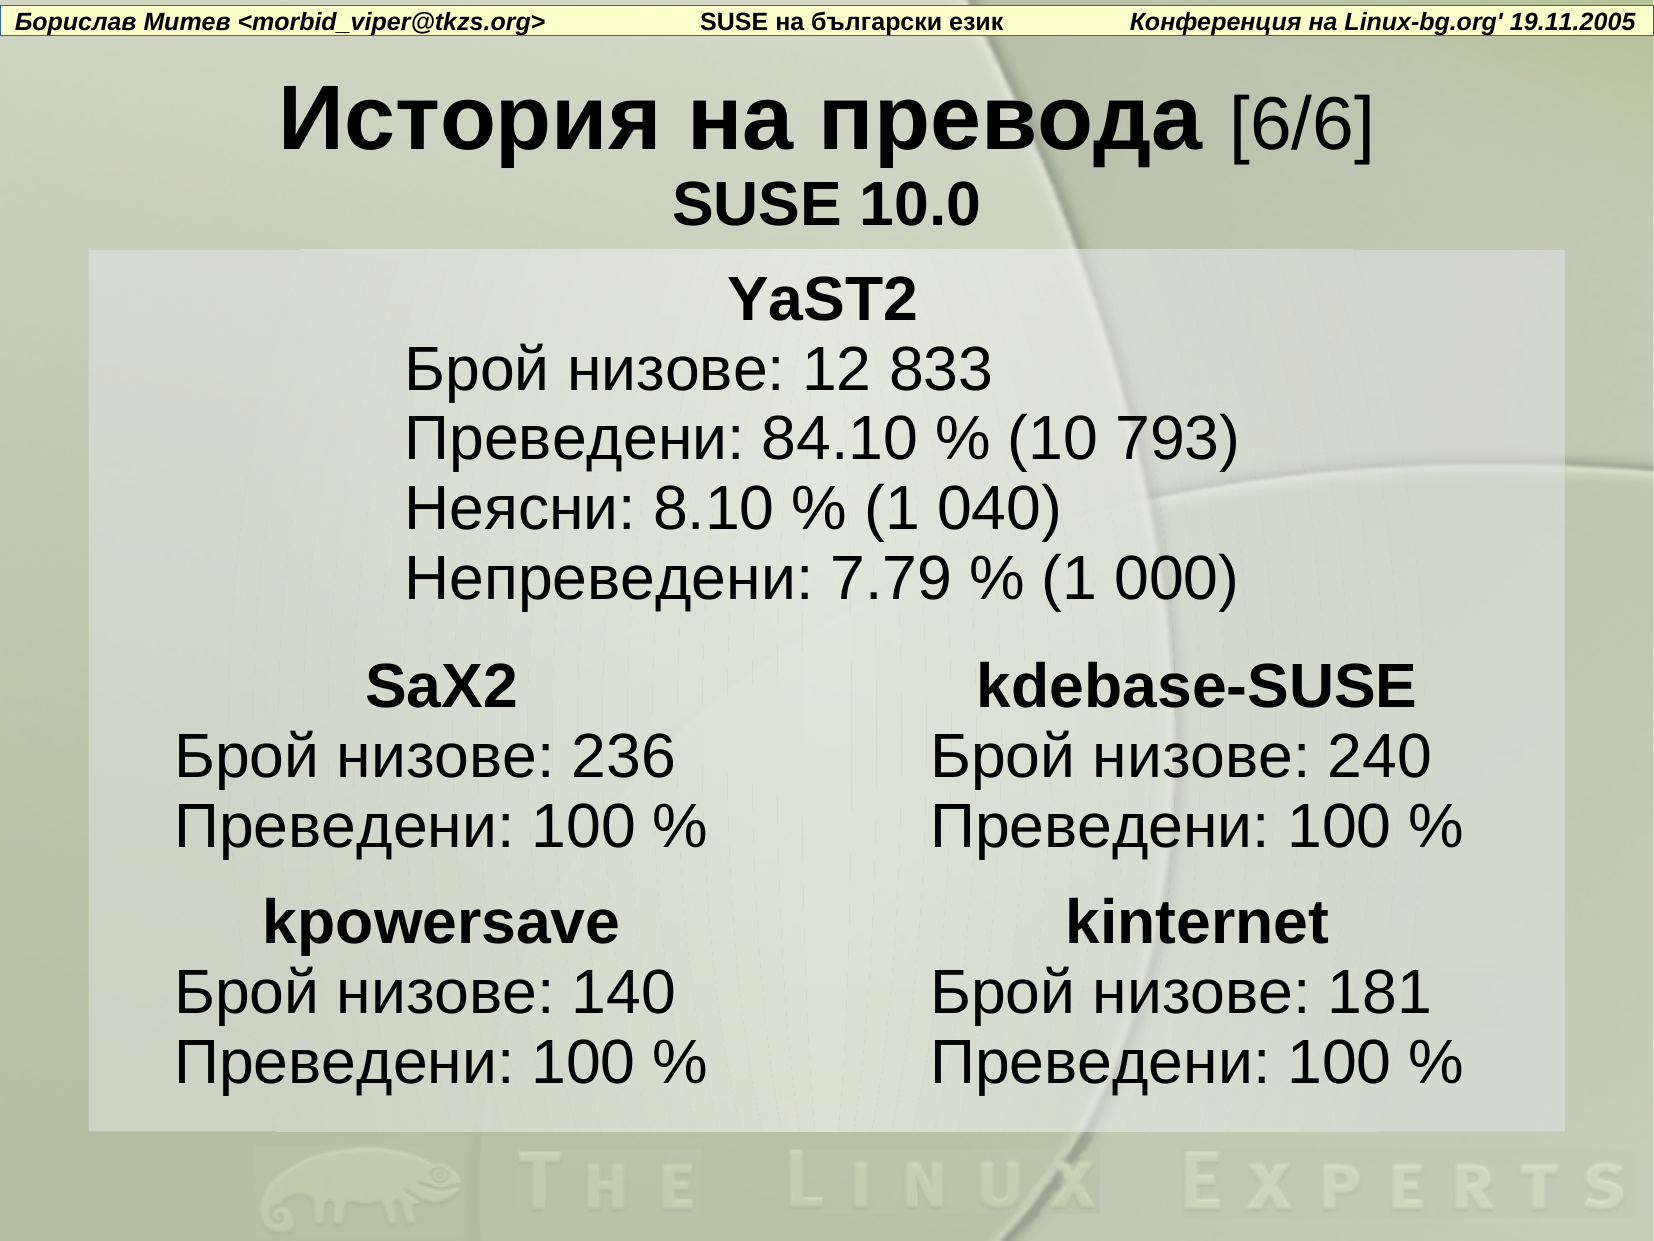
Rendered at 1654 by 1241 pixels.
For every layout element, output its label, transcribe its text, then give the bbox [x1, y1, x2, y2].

text_box SaX2 Брой низове: 236 Преведени: 100 % [159, 643, 724, 868]
text_box [88, 257, 1565, 1132]
picture [0, 0, 1654, 5]
title История на превода [6/6] SUSE 10.0 [82, 49, 1571, 257]
text_box kpowersave Брой низове: 140 Преведени: 100 % [159, 879, 724, 1104]
text_box YaST2 Брой низове: 12 833 Преведени: 84.10 % (10 793) Неясни: 8.10 % (1 040) Непреведени: 7.79 % (1 000) [389, 256, 1256, 621]
text_box kdebase-SUSE Брой низове: 240 Преведени: 100 % [915, 643, 1480, 868]
text_box kinternet Брой низове: 181 Преведени: 100 % [915, 879, 1480, 1104]
picture [0, 36, 1654, 1241]
